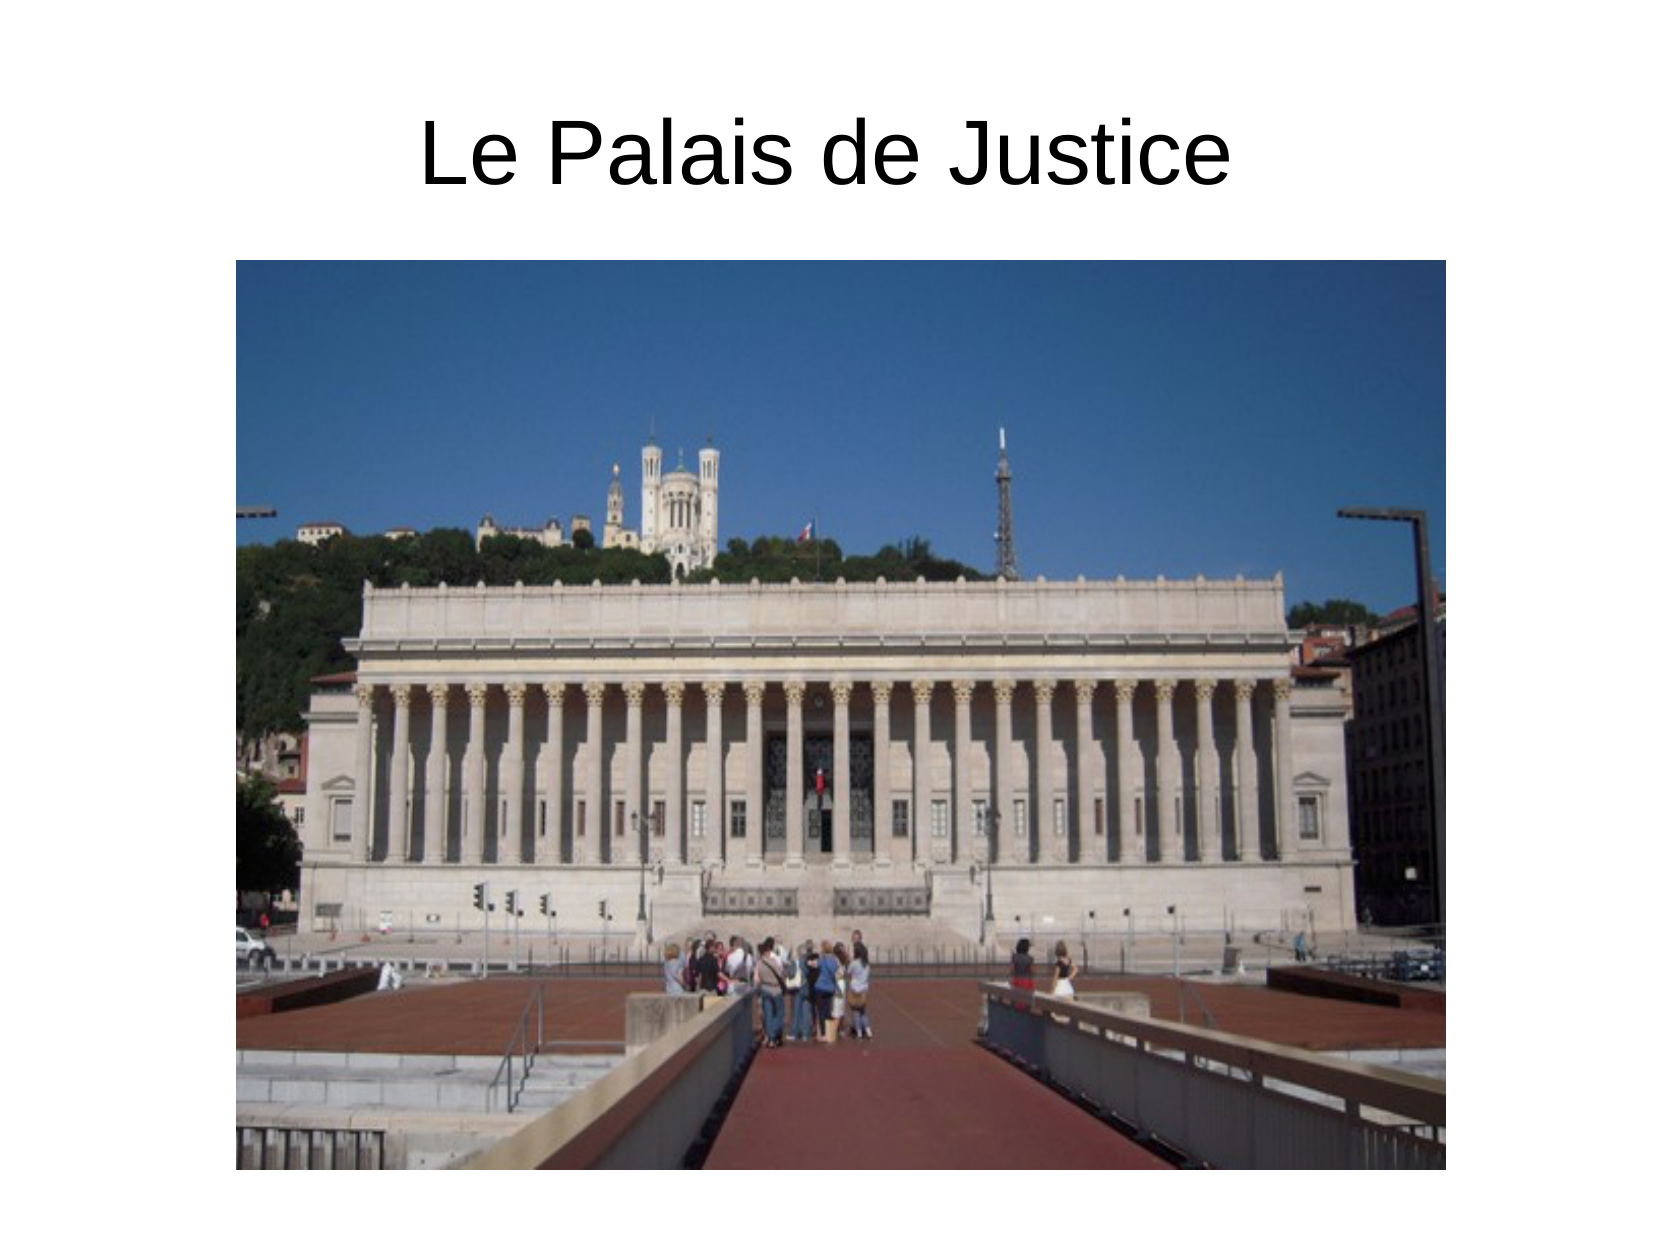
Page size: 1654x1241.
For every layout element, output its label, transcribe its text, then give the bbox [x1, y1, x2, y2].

picture [236, 260, 1446, 1170]
title Le Palais de Justice [82, 49, 1571, 257]
